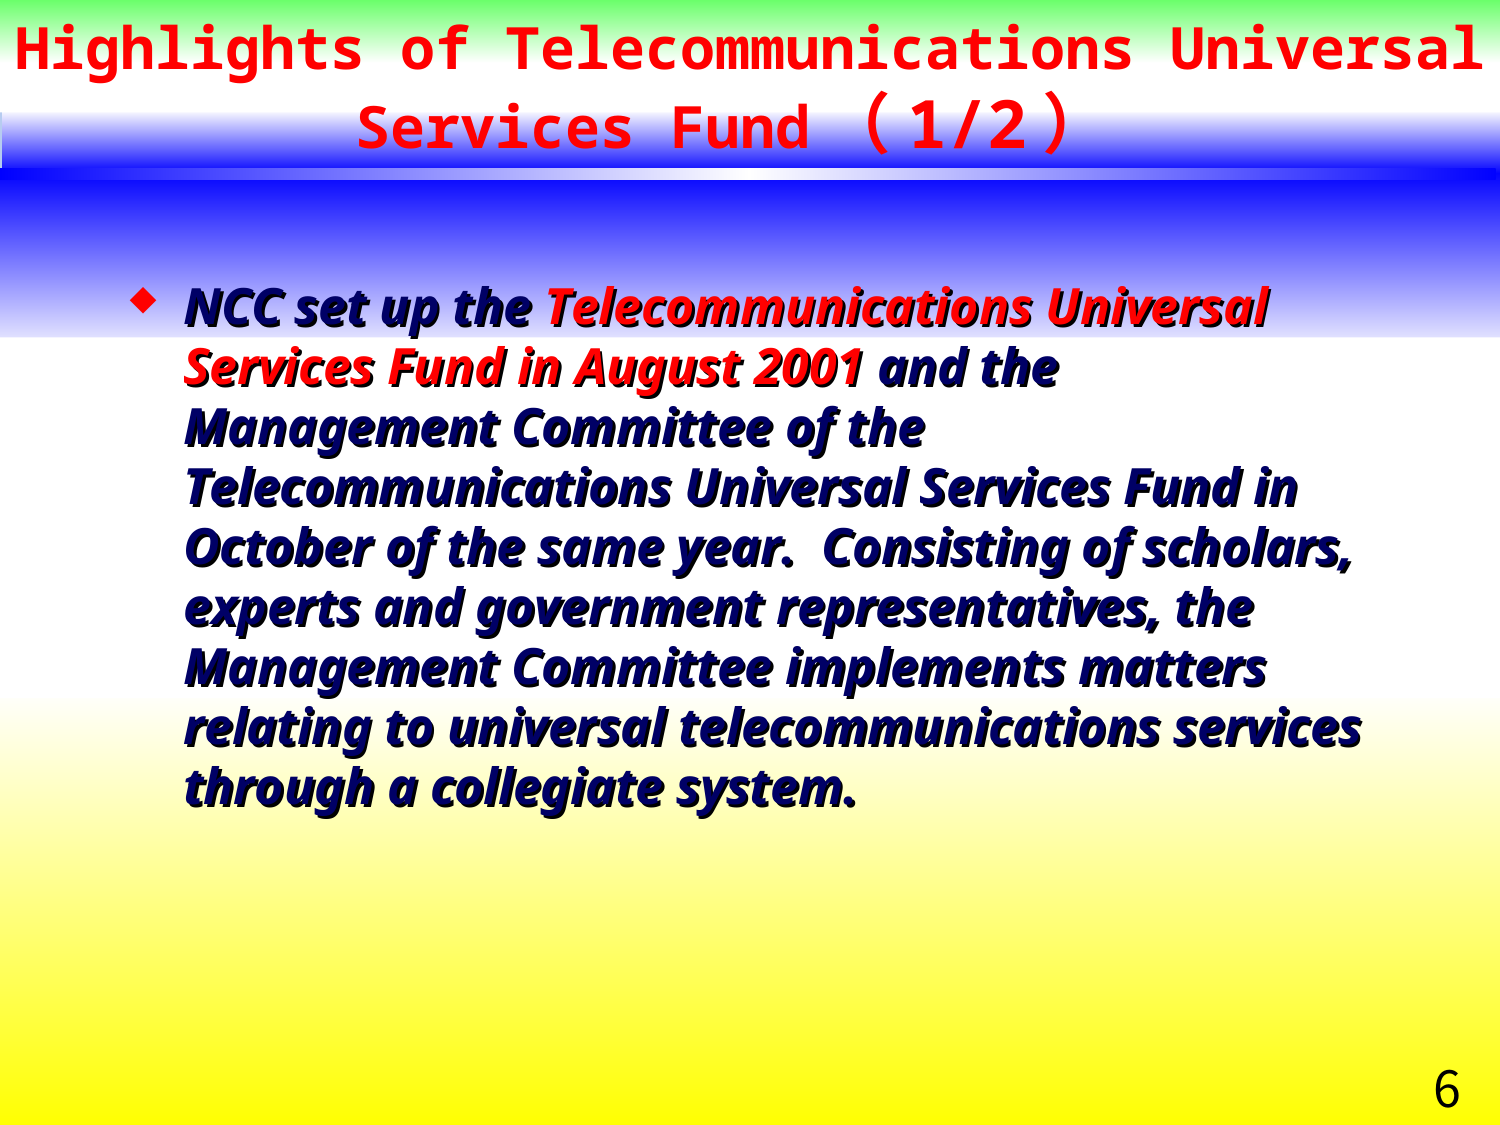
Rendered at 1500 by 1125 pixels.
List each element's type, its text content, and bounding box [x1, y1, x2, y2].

list NCC set up the Telecommunications Universal Services Fund in August 2001 and the Management Committee of the Telecommunications Universal Services Fund in October of the same year. Consisting of scholars, experts and government representatives, the Management Committee implements matters relating to universal telecommunications services through a collegiate system. [112, 267, 1388, 988]
title Highlights of Telecommunications Universal Services Fund（1/2） [0, 0, 1500, 173]
